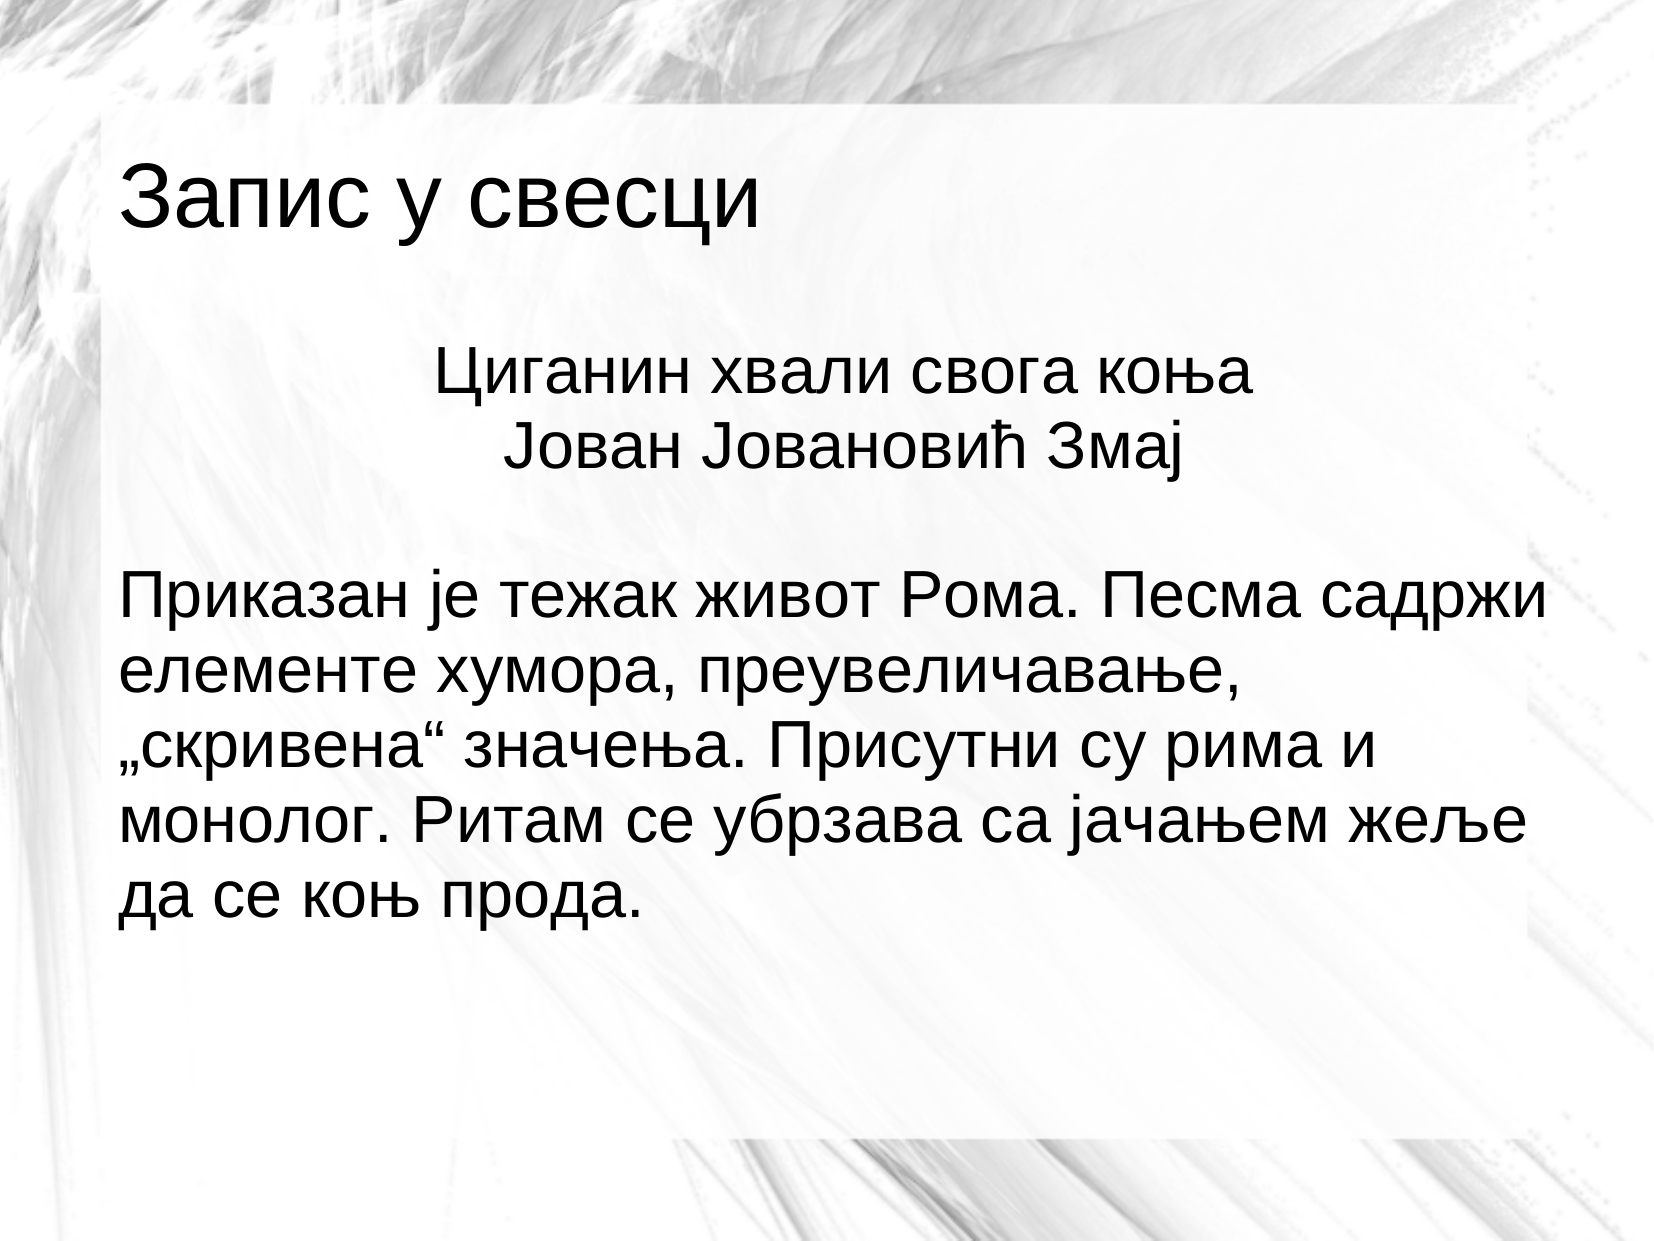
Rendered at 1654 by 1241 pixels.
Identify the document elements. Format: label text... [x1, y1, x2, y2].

subtitle Циганин хвали свога коња Јован Јовановић Змај Приказан је тежак живот Рома. Песма садржи елементе хумора, преувеличавање, „скривена“ значења. Присутни су рима и монолог. Ритам се убрзава са јачањем жеље да се коњ прода. [118, 319, 1571, 945]
title Запис у свесци [118, 112, 1506, 281]
picture [0, 0, 1654, 1241]
